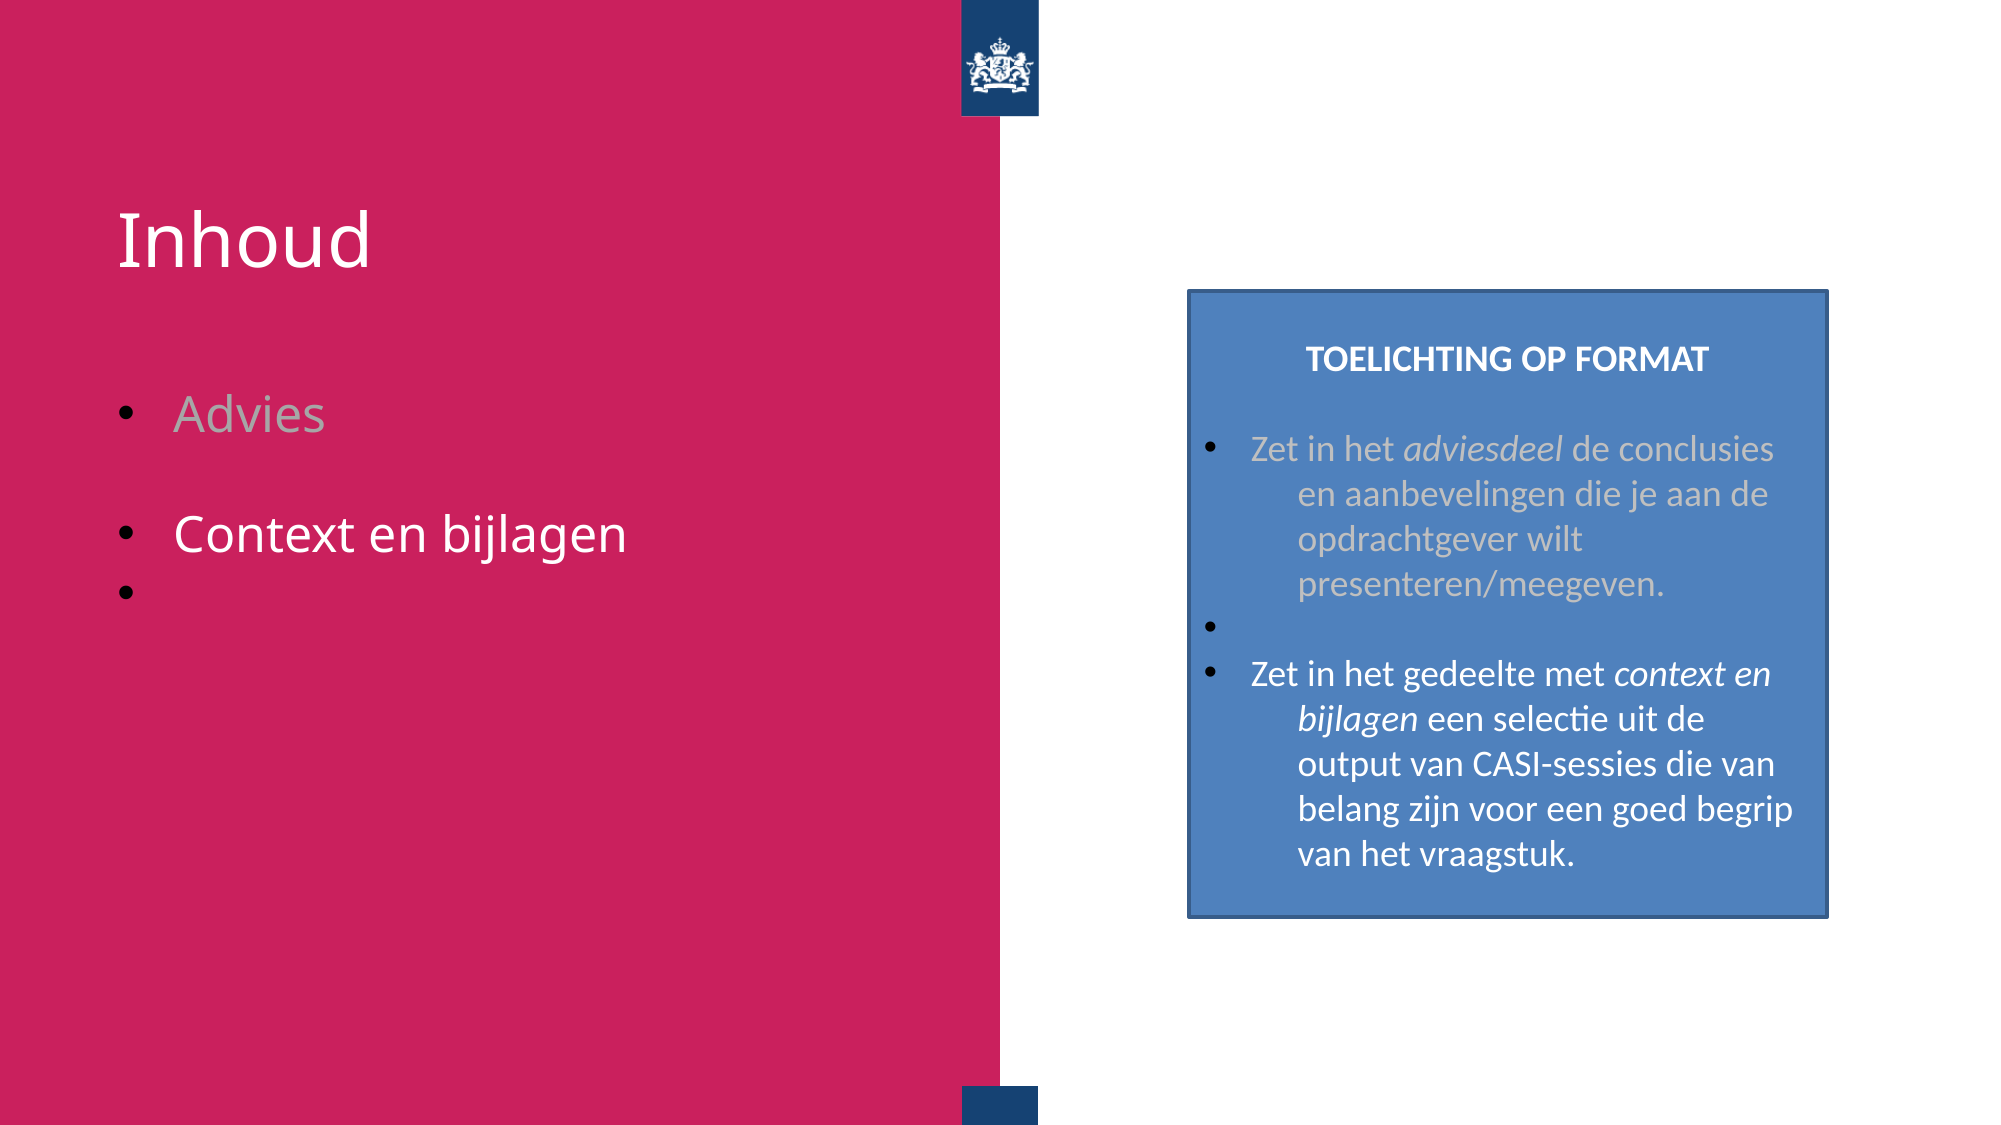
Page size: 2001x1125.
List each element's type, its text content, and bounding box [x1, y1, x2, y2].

text_box TOELICHTING OP FORMAT Zet in het adviesdeel de conclusies en aanbevelingen die je aan de opdrachtgever wilt presenteren/meegeven. Zet in het gedeelte met context en bijlagen een selectie uit de output van CASI-sessies die van belang zijn voor een goed begrip van het vraagstuk. [1189, 291, 1827, 917]
text_box Inhoud Advies Context en bijlagen [102, 184, 965, 736]
